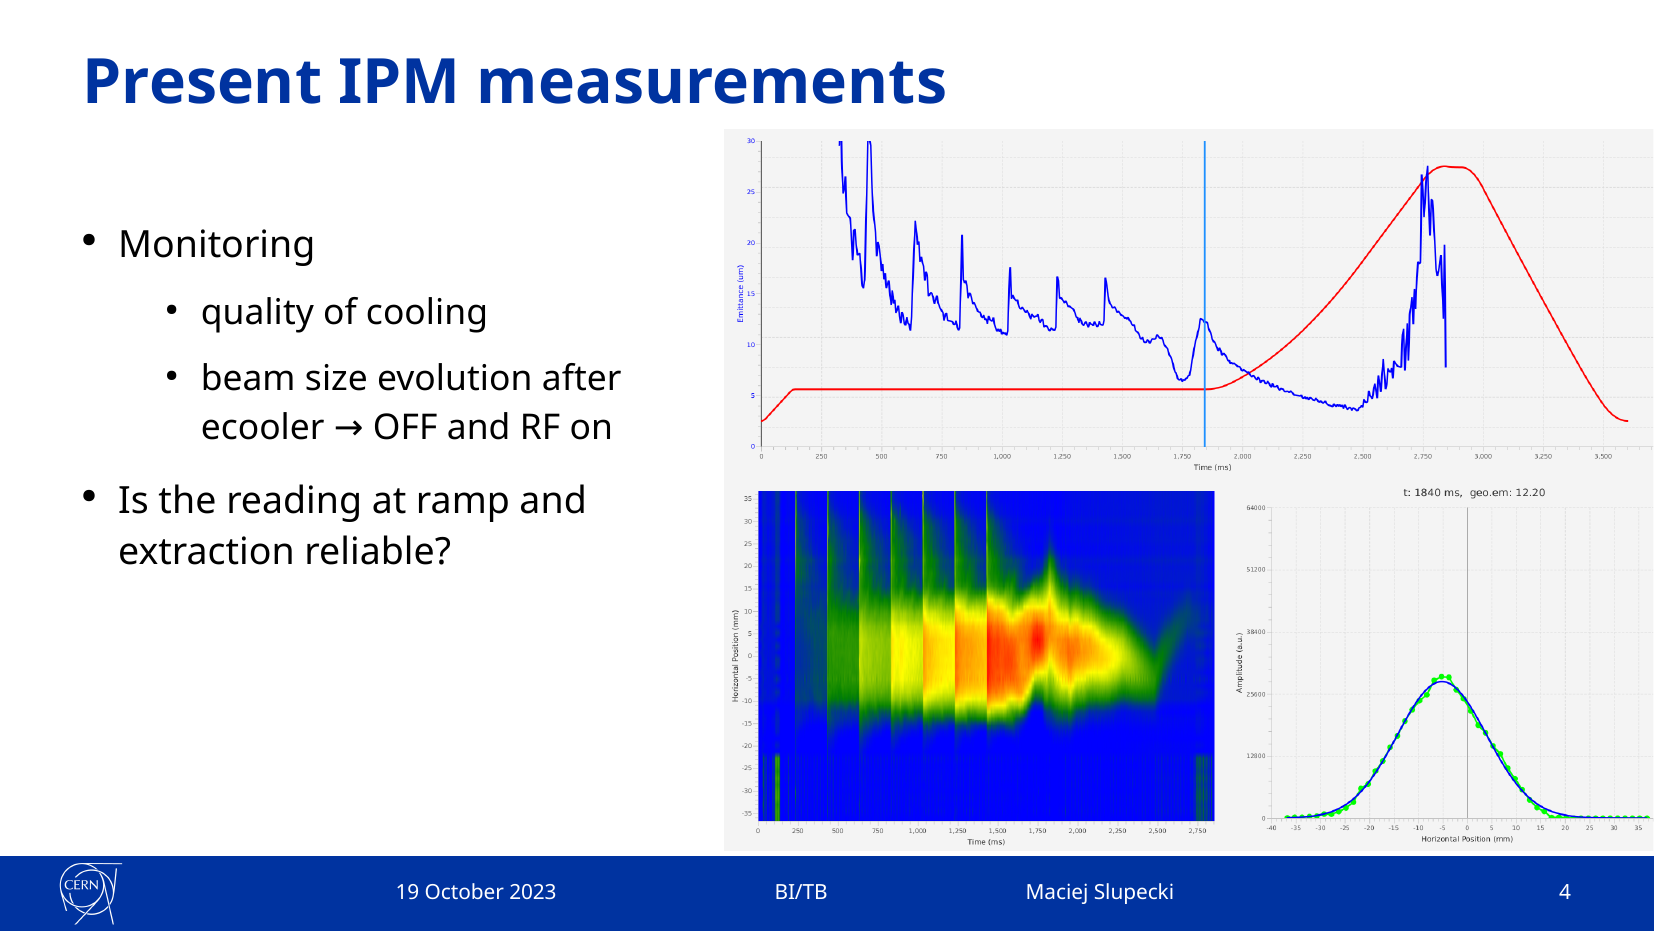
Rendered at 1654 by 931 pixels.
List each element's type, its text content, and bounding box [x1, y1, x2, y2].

picture [56, 859, 127, 928]
list Monitoring quality of cooling beam size evolution after ecooler → OFF and RF on Is the reading at ramp and extraction reliable? [82, 217, 697, 827]
title Present IPM measurements [82, 37, 1571, 193]
picture [724, 129, 1654, 851]
